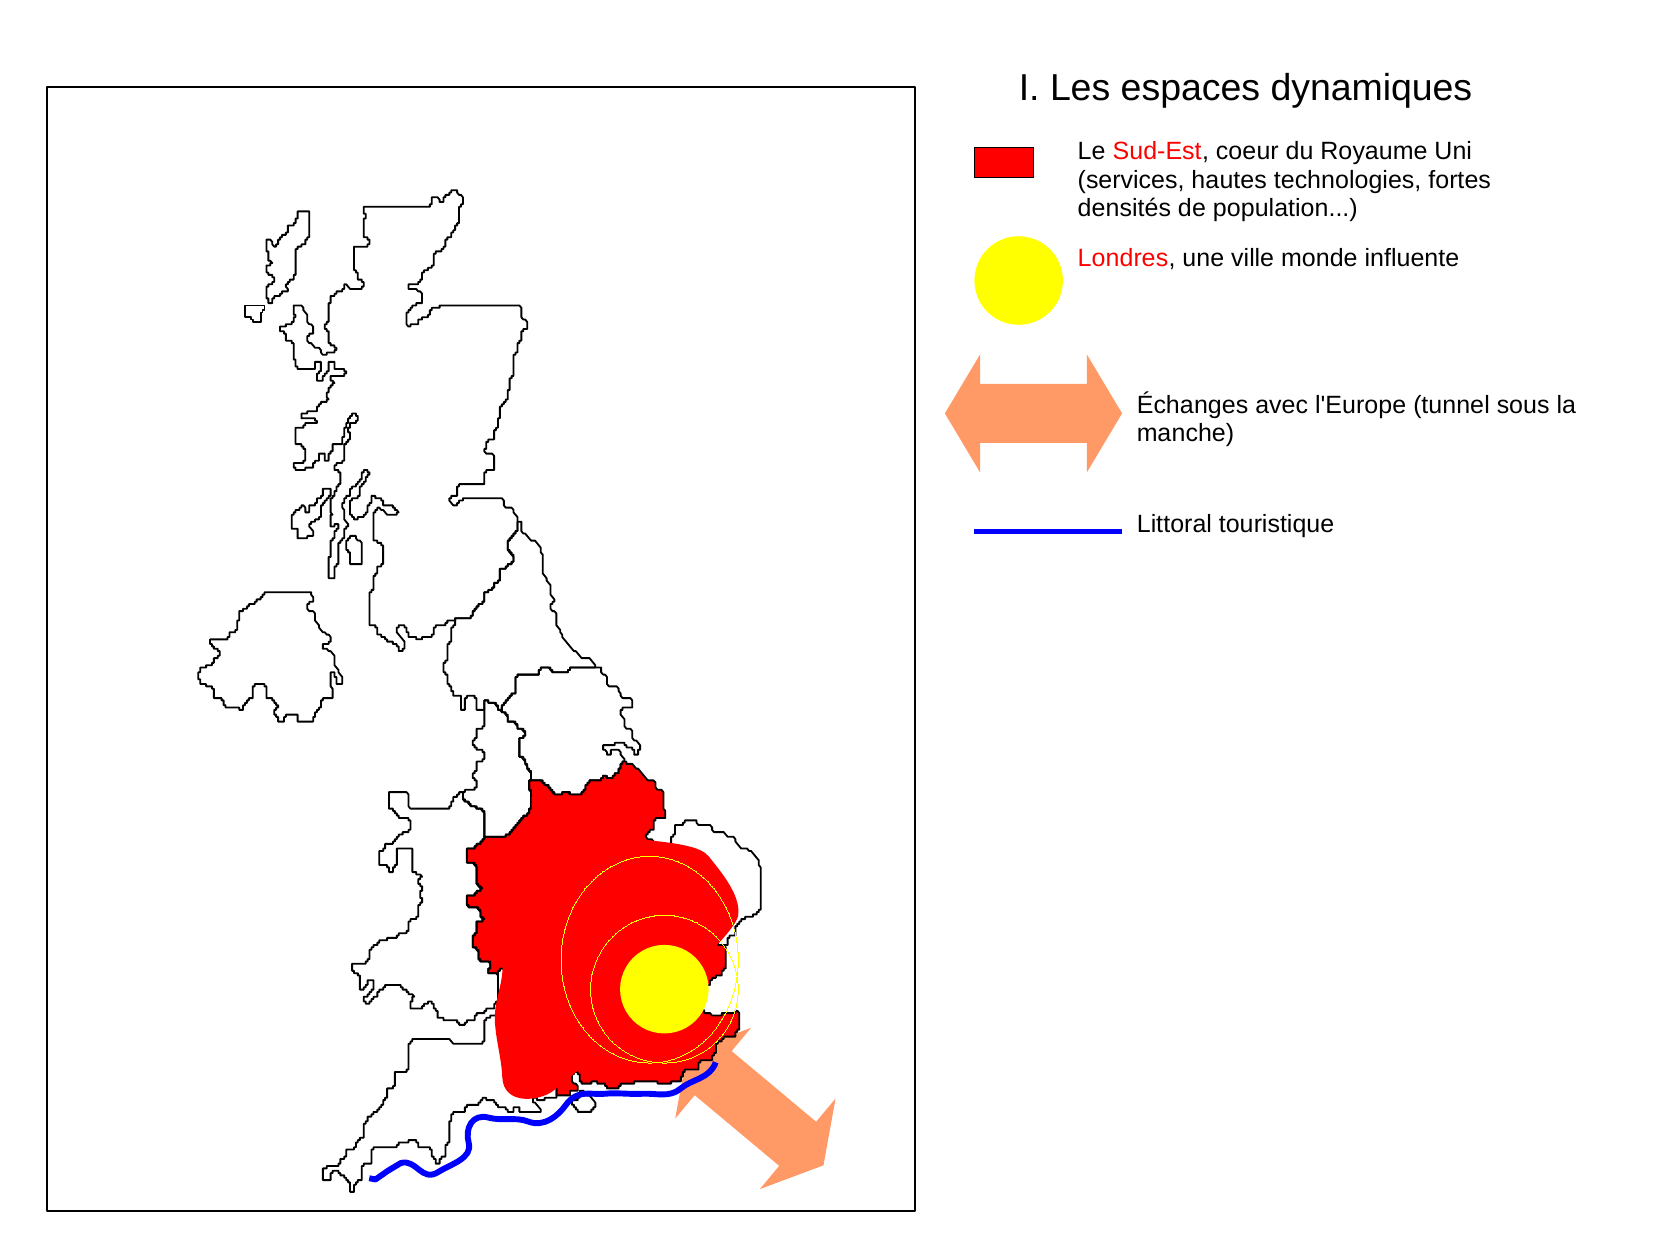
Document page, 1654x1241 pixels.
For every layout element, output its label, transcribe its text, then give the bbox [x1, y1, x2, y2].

text_box Londres, une ville monde influente [1062, 236, 1595, 280]
text_box Échanges avec l'Europe (tunnel sous la manche) [1122, 383, 1654, 455]
text_box Le Sud-Est, coeur du Royaume Uni (services, hautes technologies, fortes densités de population...) [1062, 129, 1595, 229]
text_box [944, 354, 1122, 473]
text_box Littoral touristique [1122, 501, 1654, 545]
text_box [974, 236, 1063, 325]
text_box I. Les espaces dynamiques [1003, 59, 1595, 116]
text_box [466, 761, 836, 1190]
text_box [974, 147, 1034, 178]
